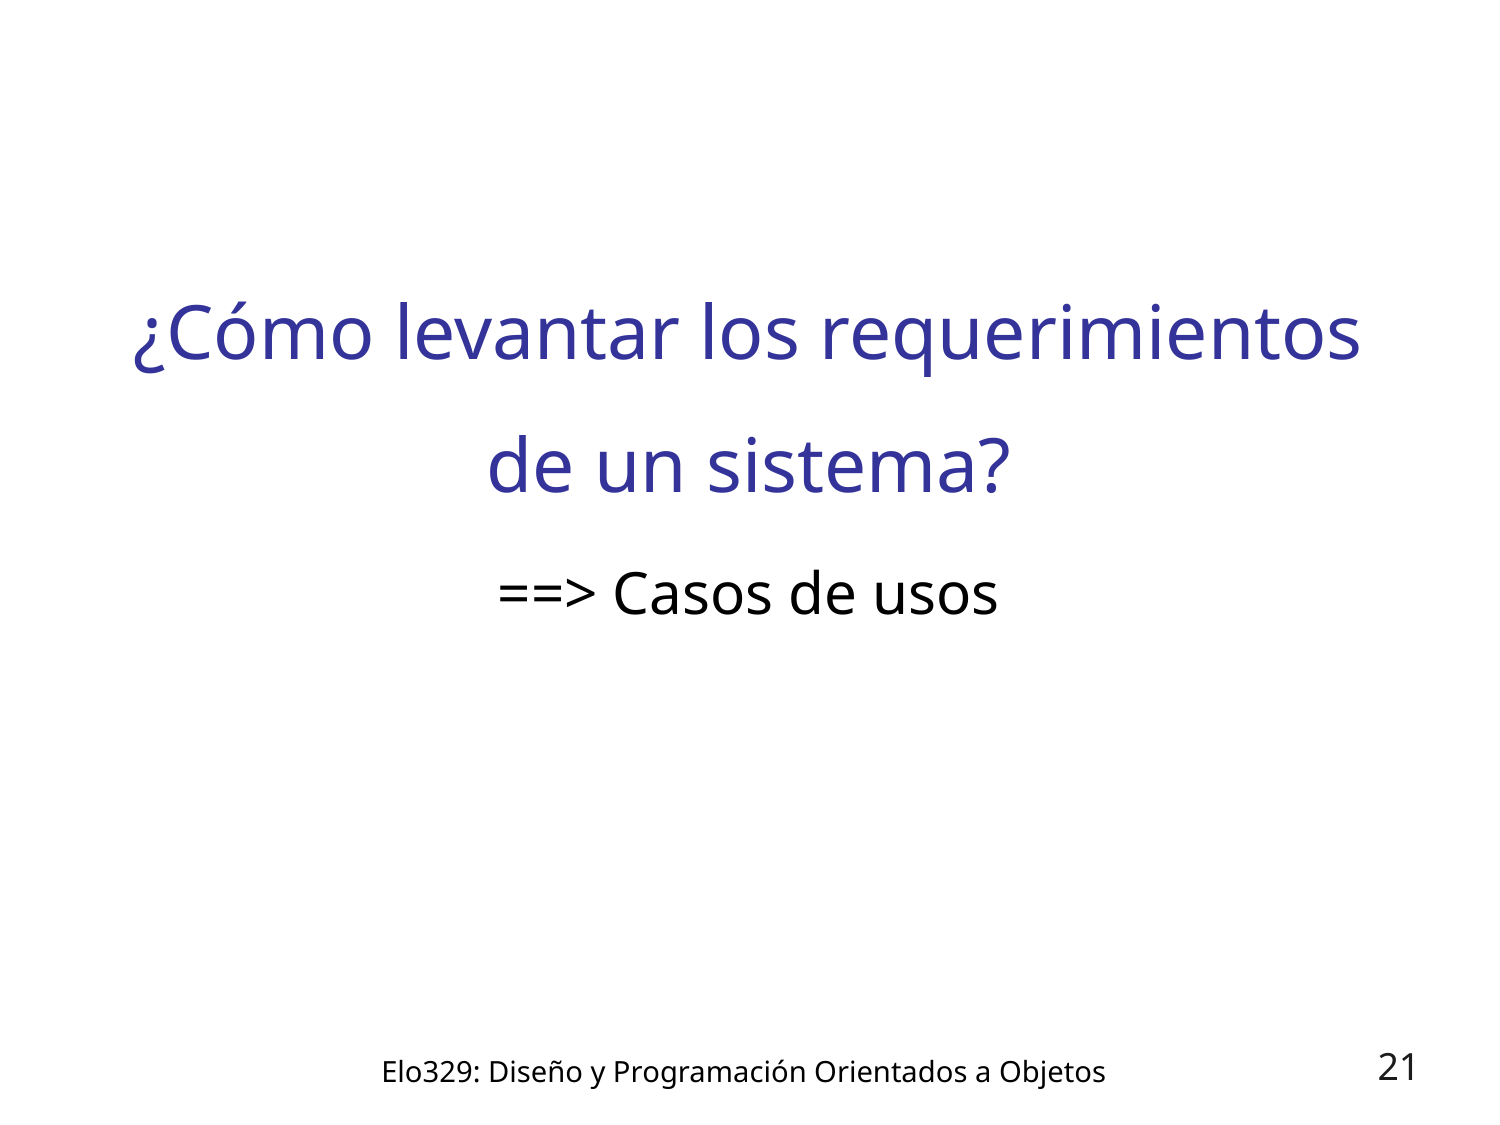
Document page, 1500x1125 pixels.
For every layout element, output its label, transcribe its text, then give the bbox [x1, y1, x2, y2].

title ¿Cómo levantar los requerimientos de un sistema? [112, 262, 1386, 501]
list ==> Casos de usos [75, 528, 1423, 938]
